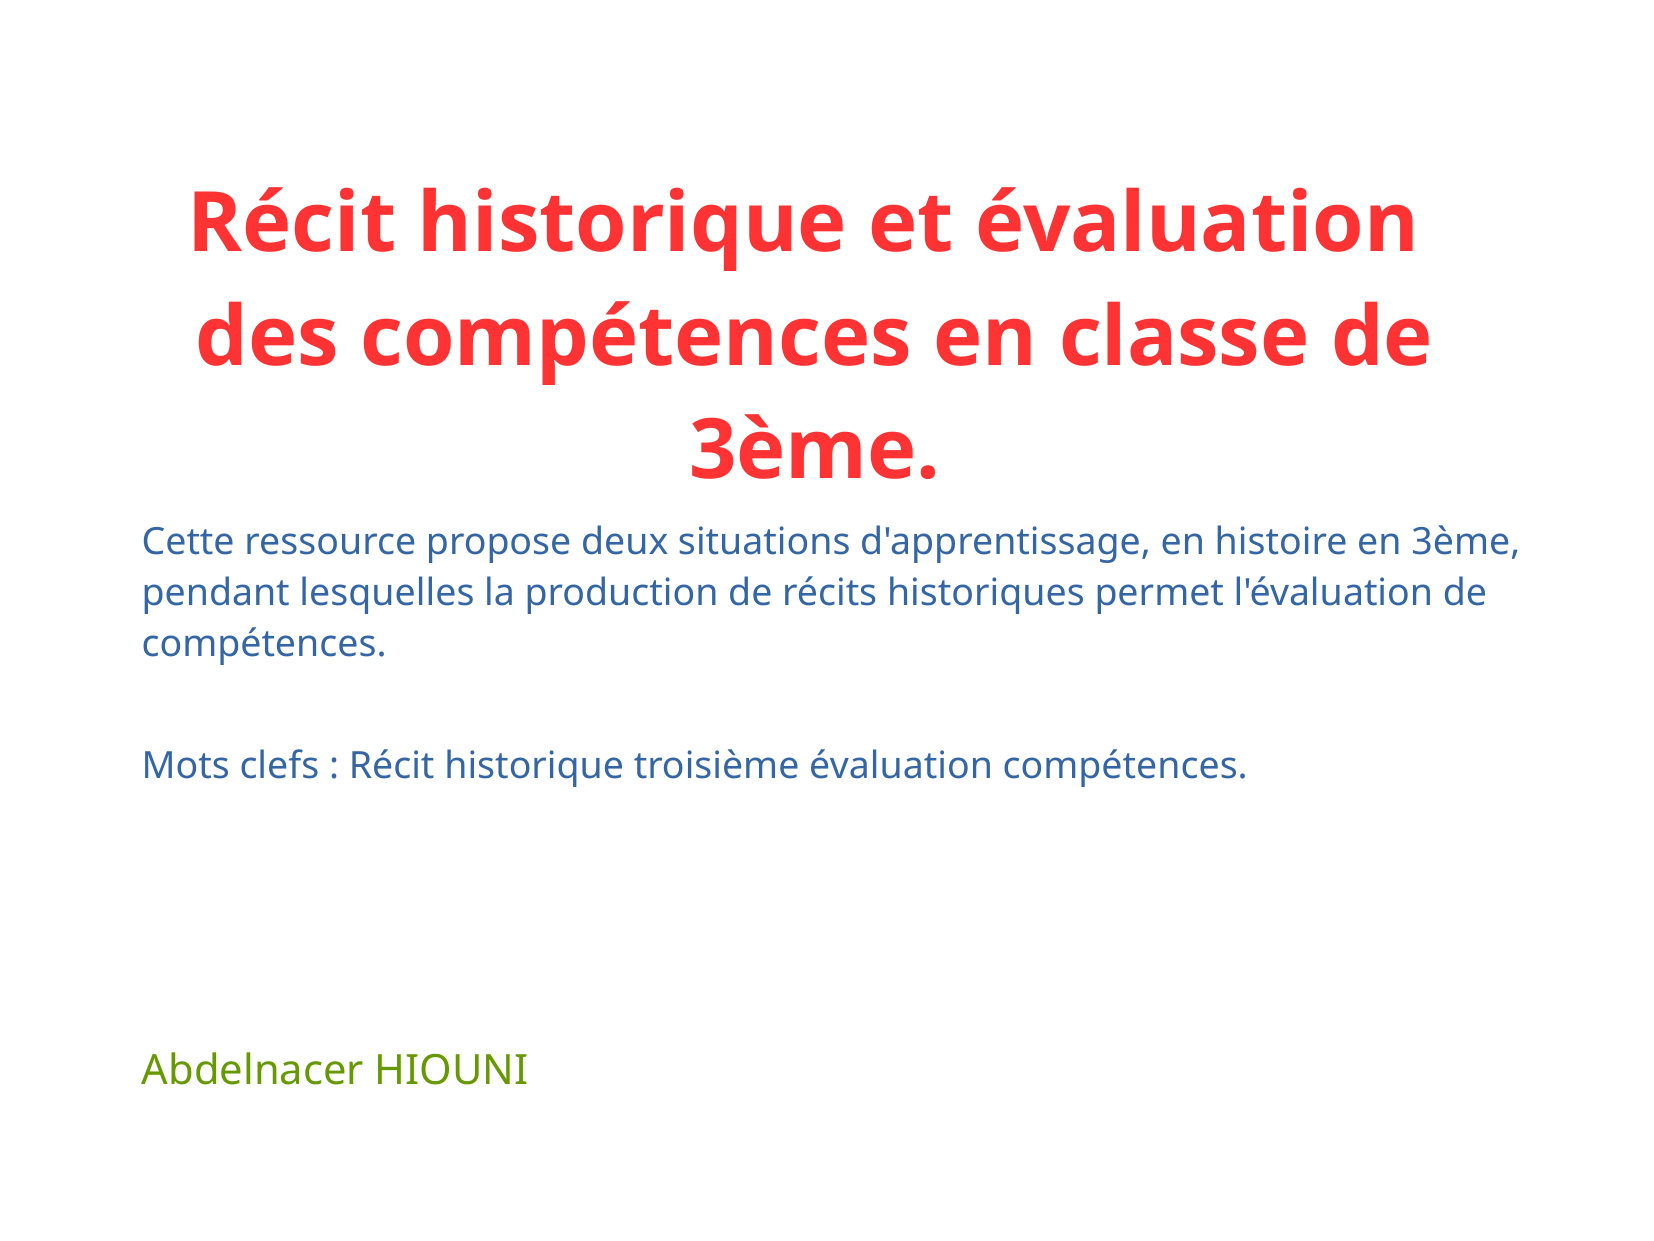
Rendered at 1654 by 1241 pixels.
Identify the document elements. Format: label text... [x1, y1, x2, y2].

title Récit historique et évaluation des compétences en classe de 3ème. [70, 216, 1559, 449]
list Mots clefs : Récit historique troisième évaluation compétences. [70, 739, 1560, 934]
list Cette ressource propose deux situations d'apprentissage, en histoire en 3ème, pendant lesquelles la production de récits historiques permet l'évaluation de compétences. [70, 514, 1560, 709]
list Abdelnacer HIOUNI [70, 1039, 603, 1128]
